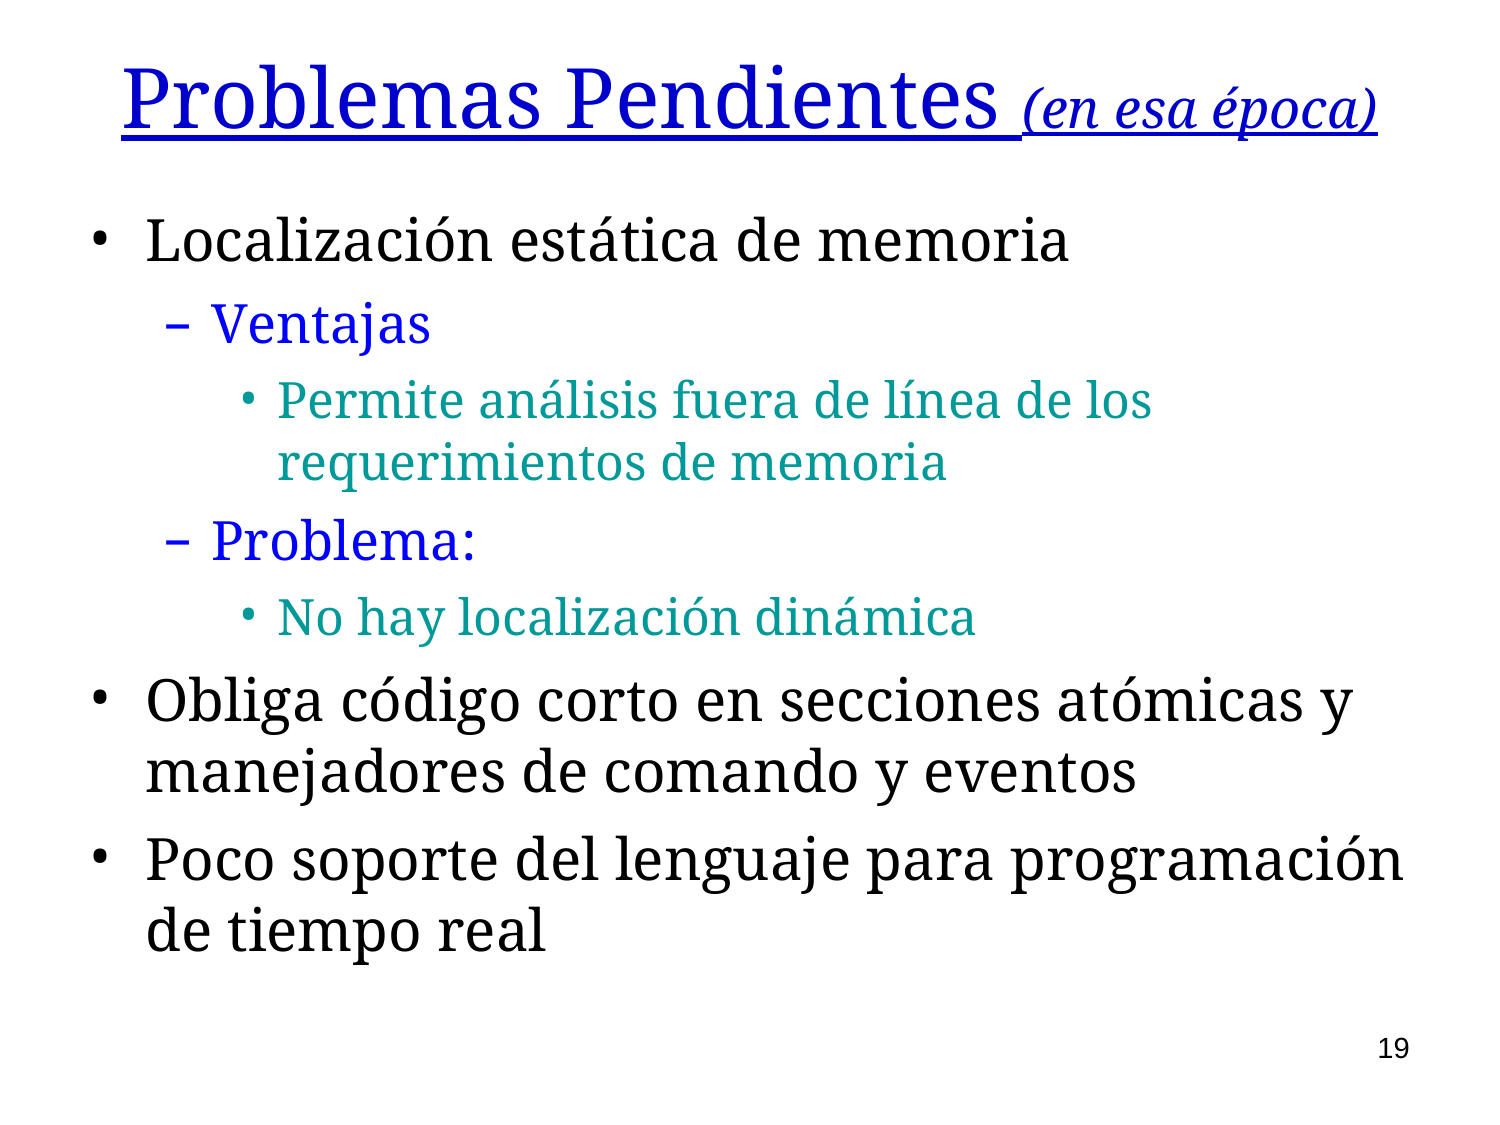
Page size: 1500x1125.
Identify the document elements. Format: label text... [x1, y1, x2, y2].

title Problemas Pendientes (en esa época) [74, 8, 1425, 184]
list Localización estática de memoria Ventajas Permite análisis fuera de línea de los requerimientos de memoria Problema: No hay localización dinámica Obliga código corto en secciones atómicas y manejadores de comando y eventos Poco soporte del lenguaje para programación de tiempo real [74, 197, 1425, 1068]
